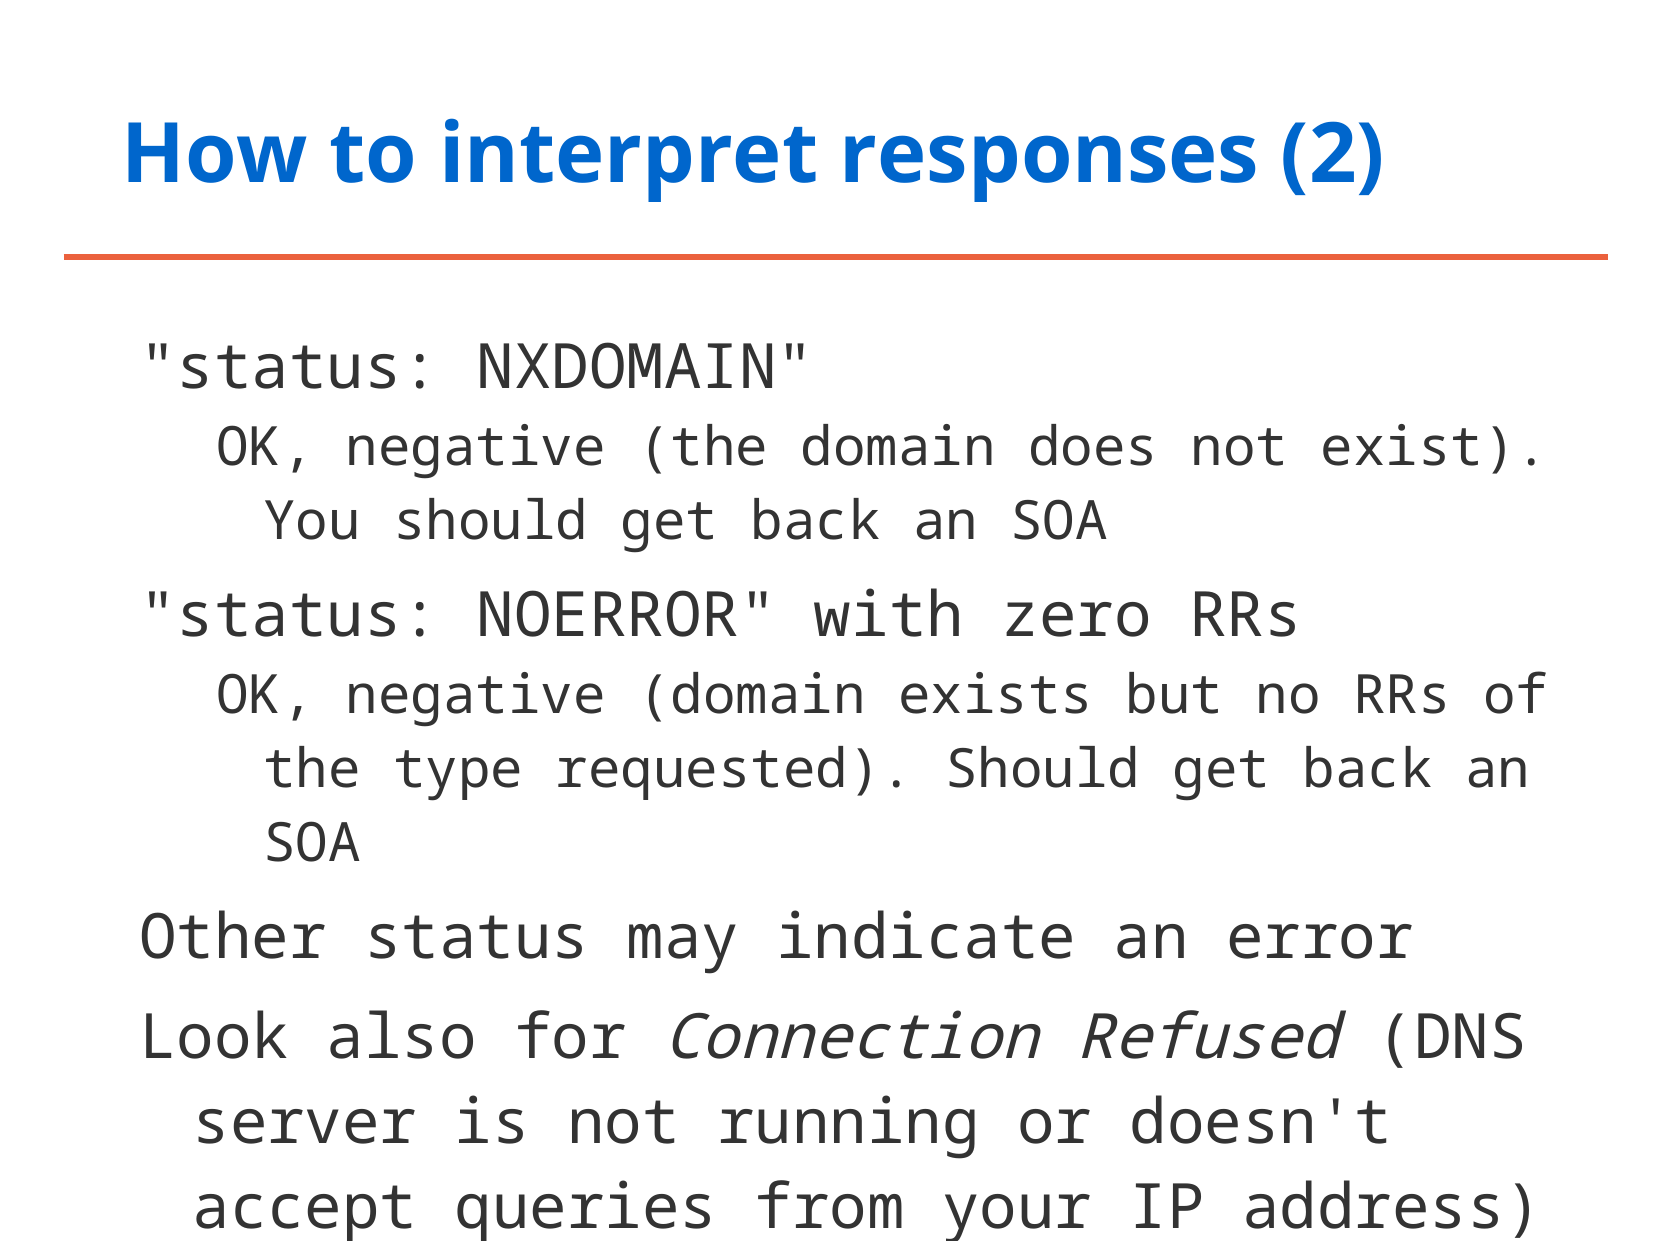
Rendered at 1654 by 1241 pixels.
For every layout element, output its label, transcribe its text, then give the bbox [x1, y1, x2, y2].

title How to interpret responses (2) [121, 46, 1534, 254]
list "status: NXDOMAIN" OK, negative (the domain does not exist). You should get back an SOA "status: NOERROR" with zero RRs OK, negative (domain exists but no RRs of the type requested). Should get back an SOA Other status may indicate an error Look also for Connection Refused (DNS server is not running or doesn't accept queries from your IP address) or Timeout (no answer) [121, 322, 1561, 1174]
